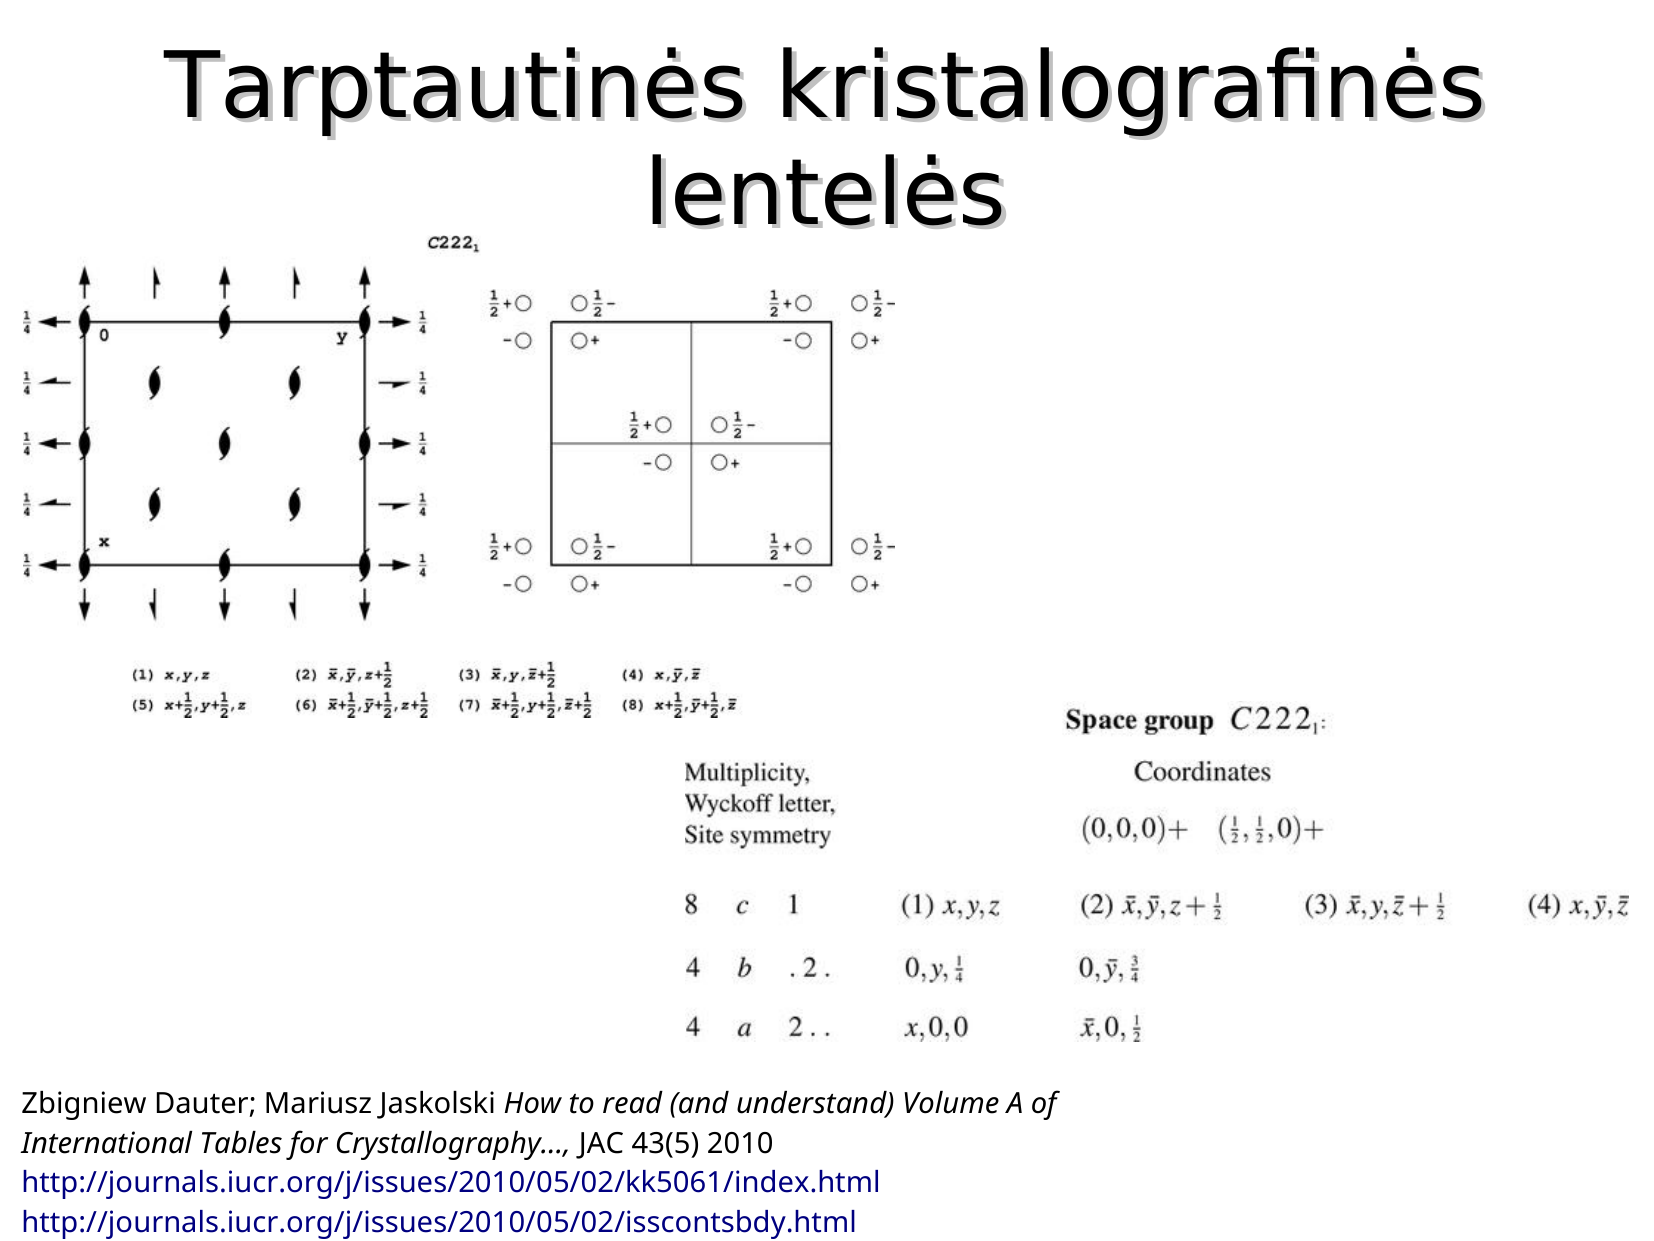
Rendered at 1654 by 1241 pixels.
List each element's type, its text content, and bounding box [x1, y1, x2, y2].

text_box Zbigniew Dauter; Mariusz Jaskolski How to read (and understand) Volume A of International Tables for Crystallography..., JAC 43(5) 2010 http://journals.iucr.org/j/issues/2010/05/02/kk5061/index.html http://journals.iucr.org/j/issues/2010/05/02/isscontsbdy.html [21, 1082, 1193, 1240]
picture [23, 235, 1629, 1043]
title Tarptautinės kristalografinės lentelės [120, 32, 1533, 247]
